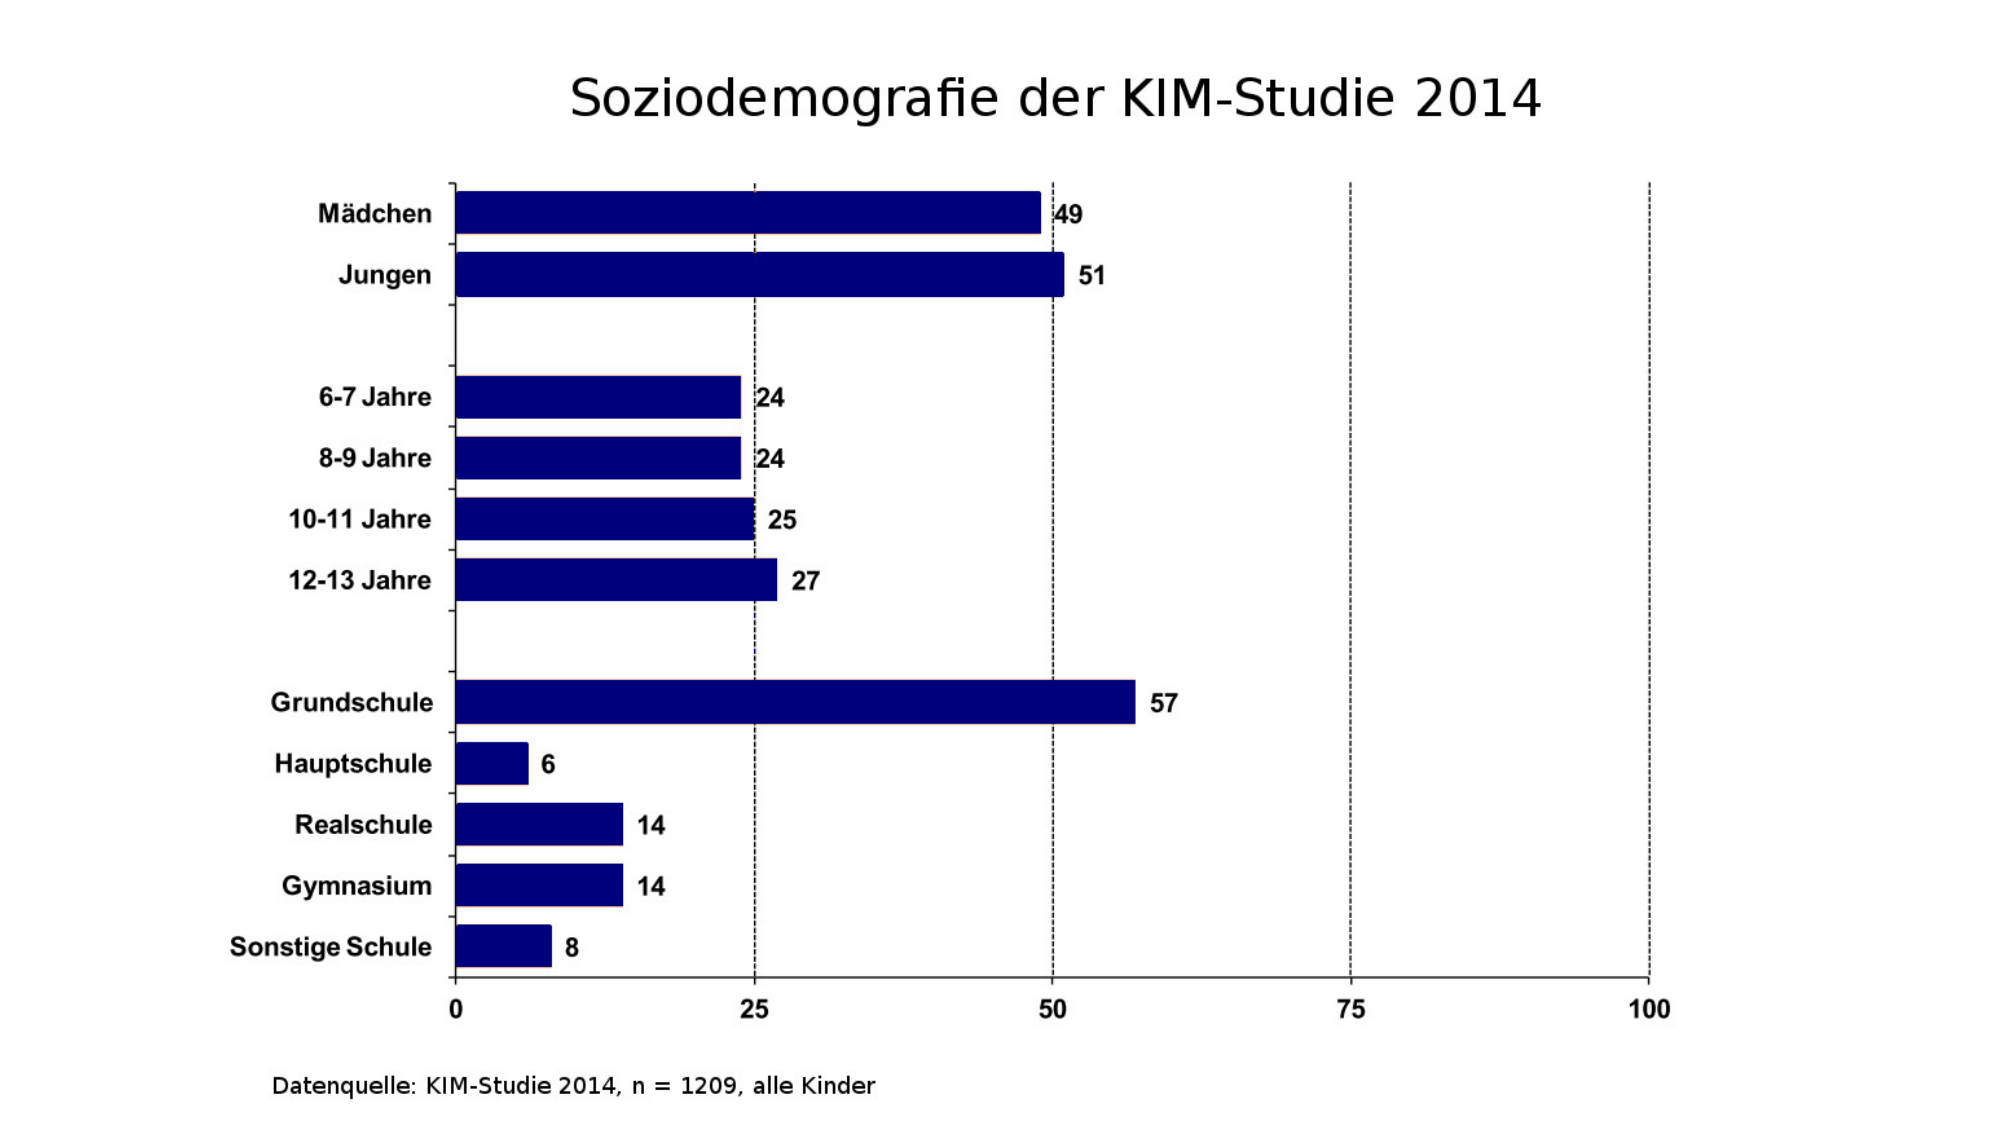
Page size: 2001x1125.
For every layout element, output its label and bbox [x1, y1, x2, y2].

picture [195, 14, 1784, 1125]
